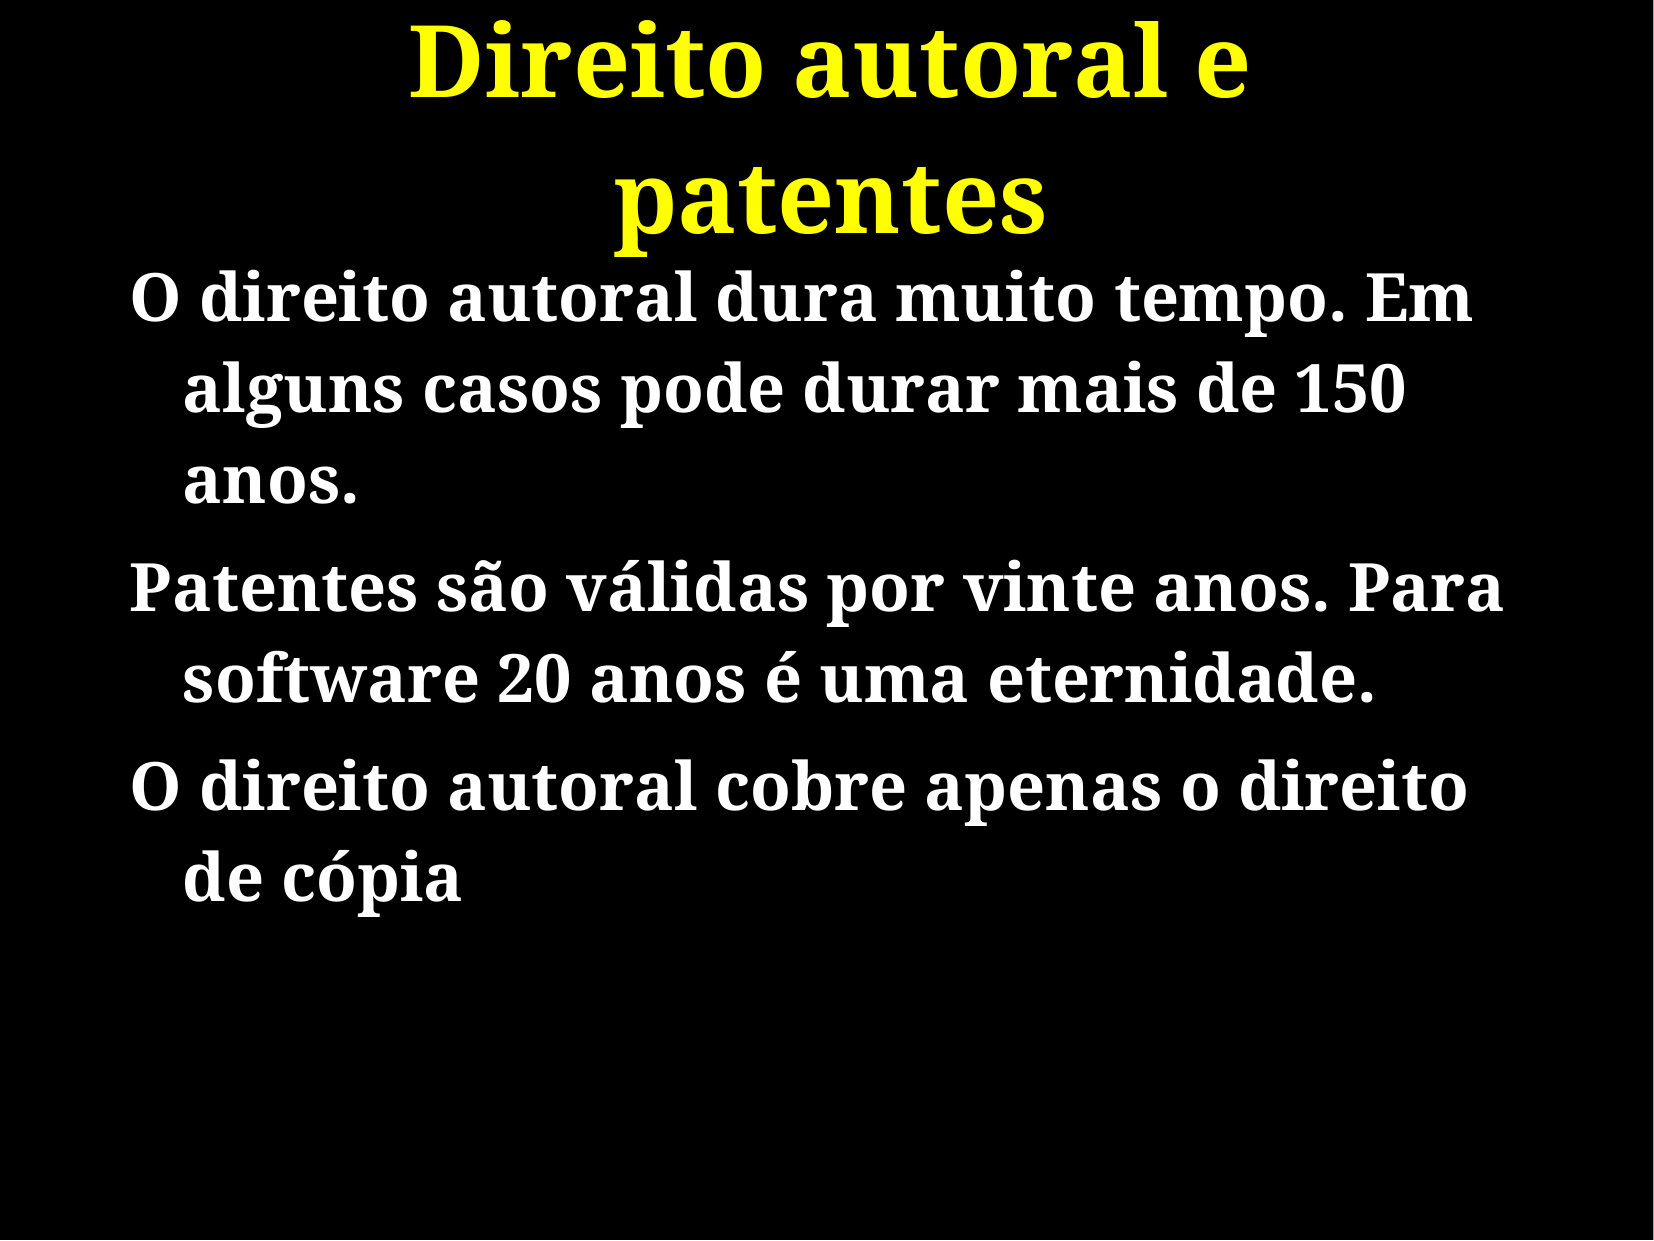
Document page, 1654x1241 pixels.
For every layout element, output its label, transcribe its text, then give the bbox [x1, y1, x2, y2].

list O direito autoral dura muito tempo. Em alguns casos pode durar mais de 150 anos. Patentes são válidas por vinte anos. Para software 20 anos é uma eternidade. O direito autoral cobre apenas o direito de cópia [112, 250, 1517, 1105]
title Direito autoral e patentes [195, 34, 1466, 220]
